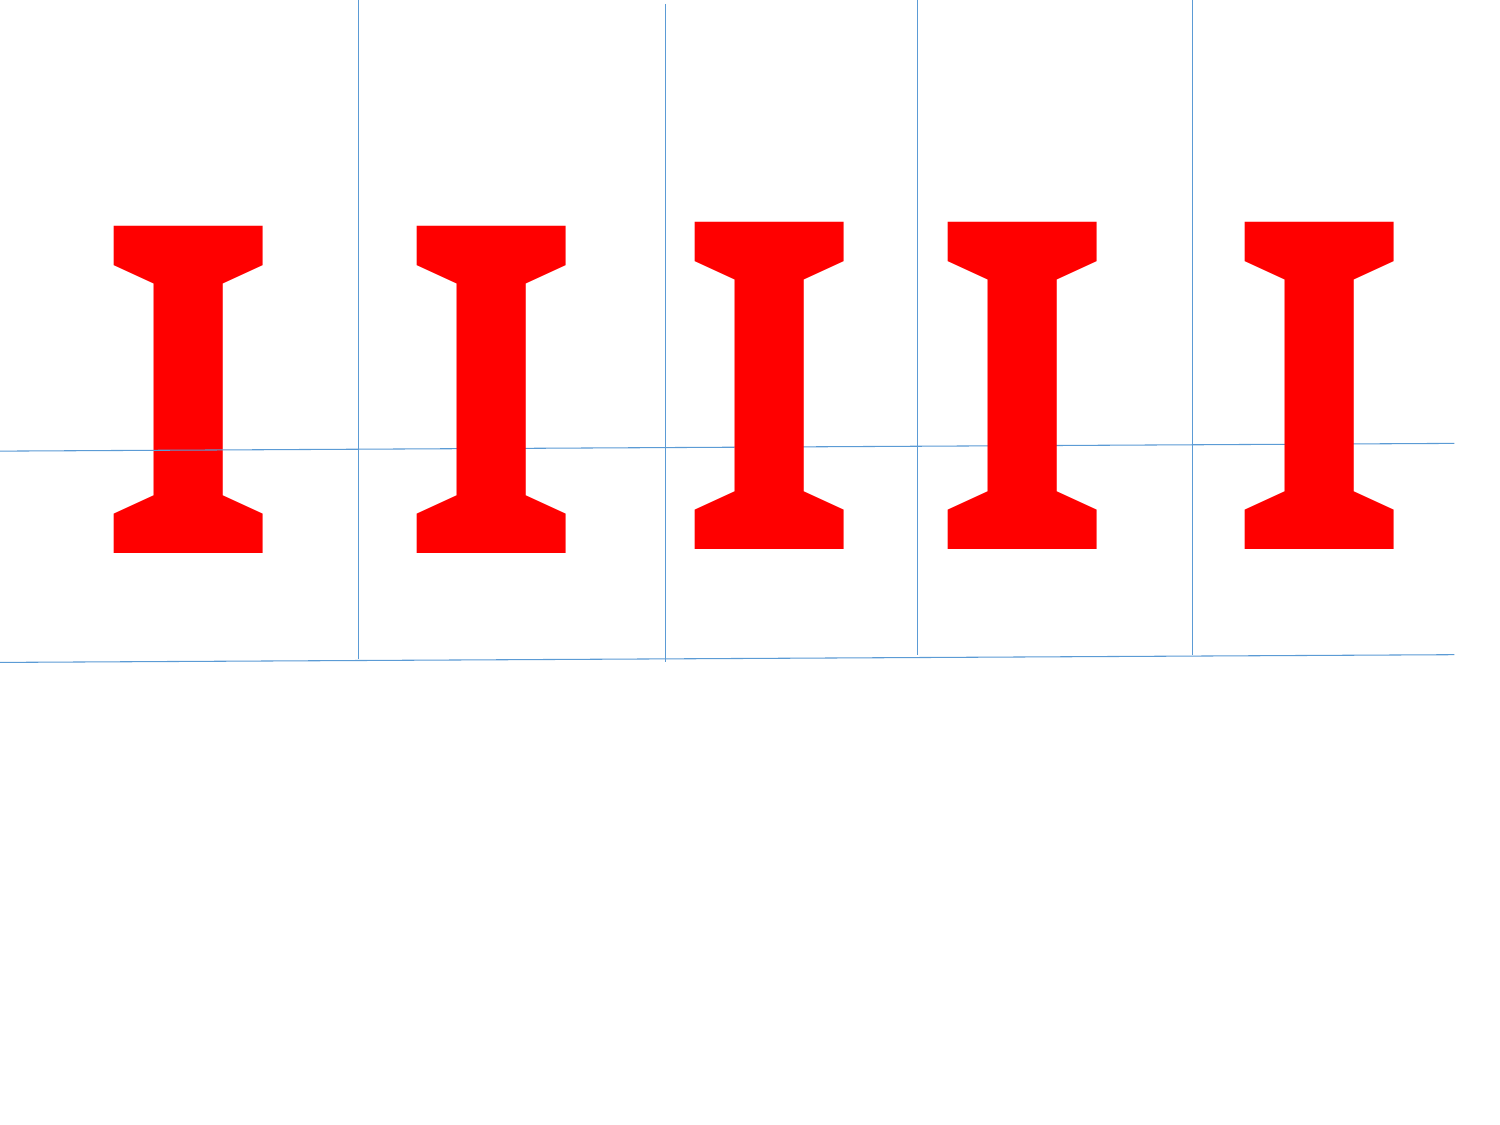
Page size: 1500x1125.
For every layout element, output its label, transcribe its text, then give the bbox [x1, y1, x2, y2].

text_box I [85, 450, 318, 653]
text_box I [85, 88, 318, 450]
text_box I [387, 88, 620, 653]
text_box I [1216, 84, 1448, 649]
text_box I [919, 84, 1151, 649]
text_box I [666, 84, 899, 649]
